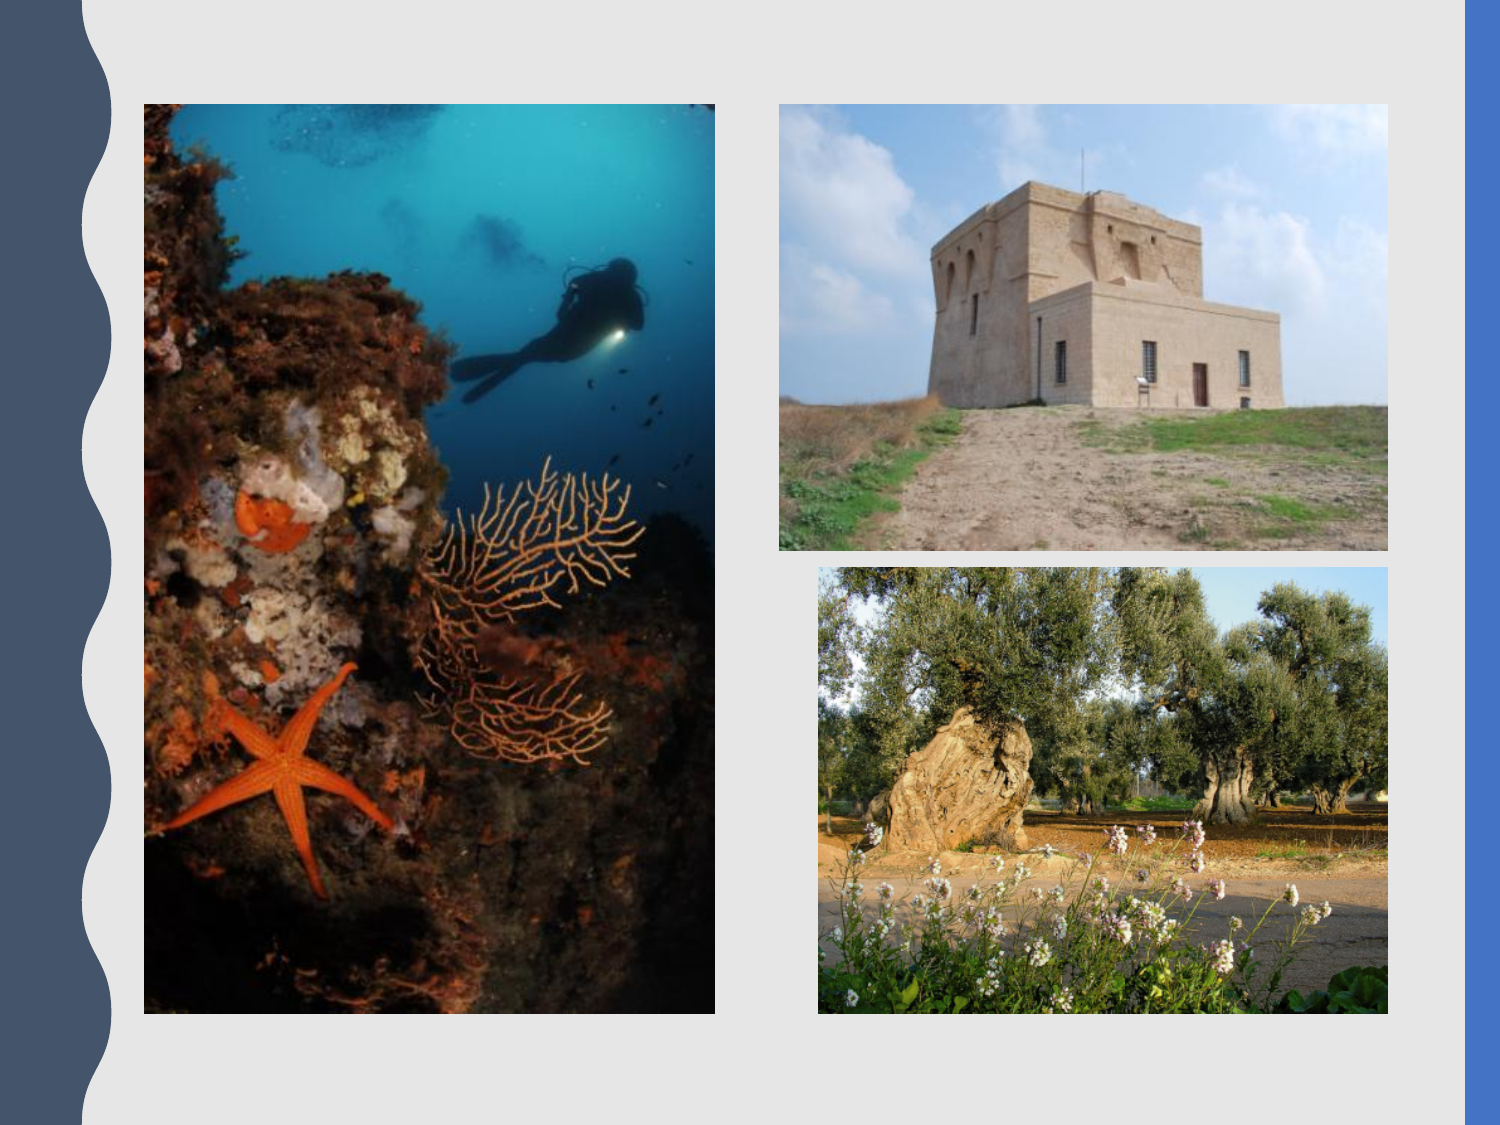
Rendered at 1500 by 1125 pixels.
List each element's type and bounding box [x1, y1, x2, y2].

title [188, 46, 1500, 213]
picture [818, 567, 1388, 1014]
picture [144, 104, 715, 1014]
picture [779, 104, 1388, 551]
